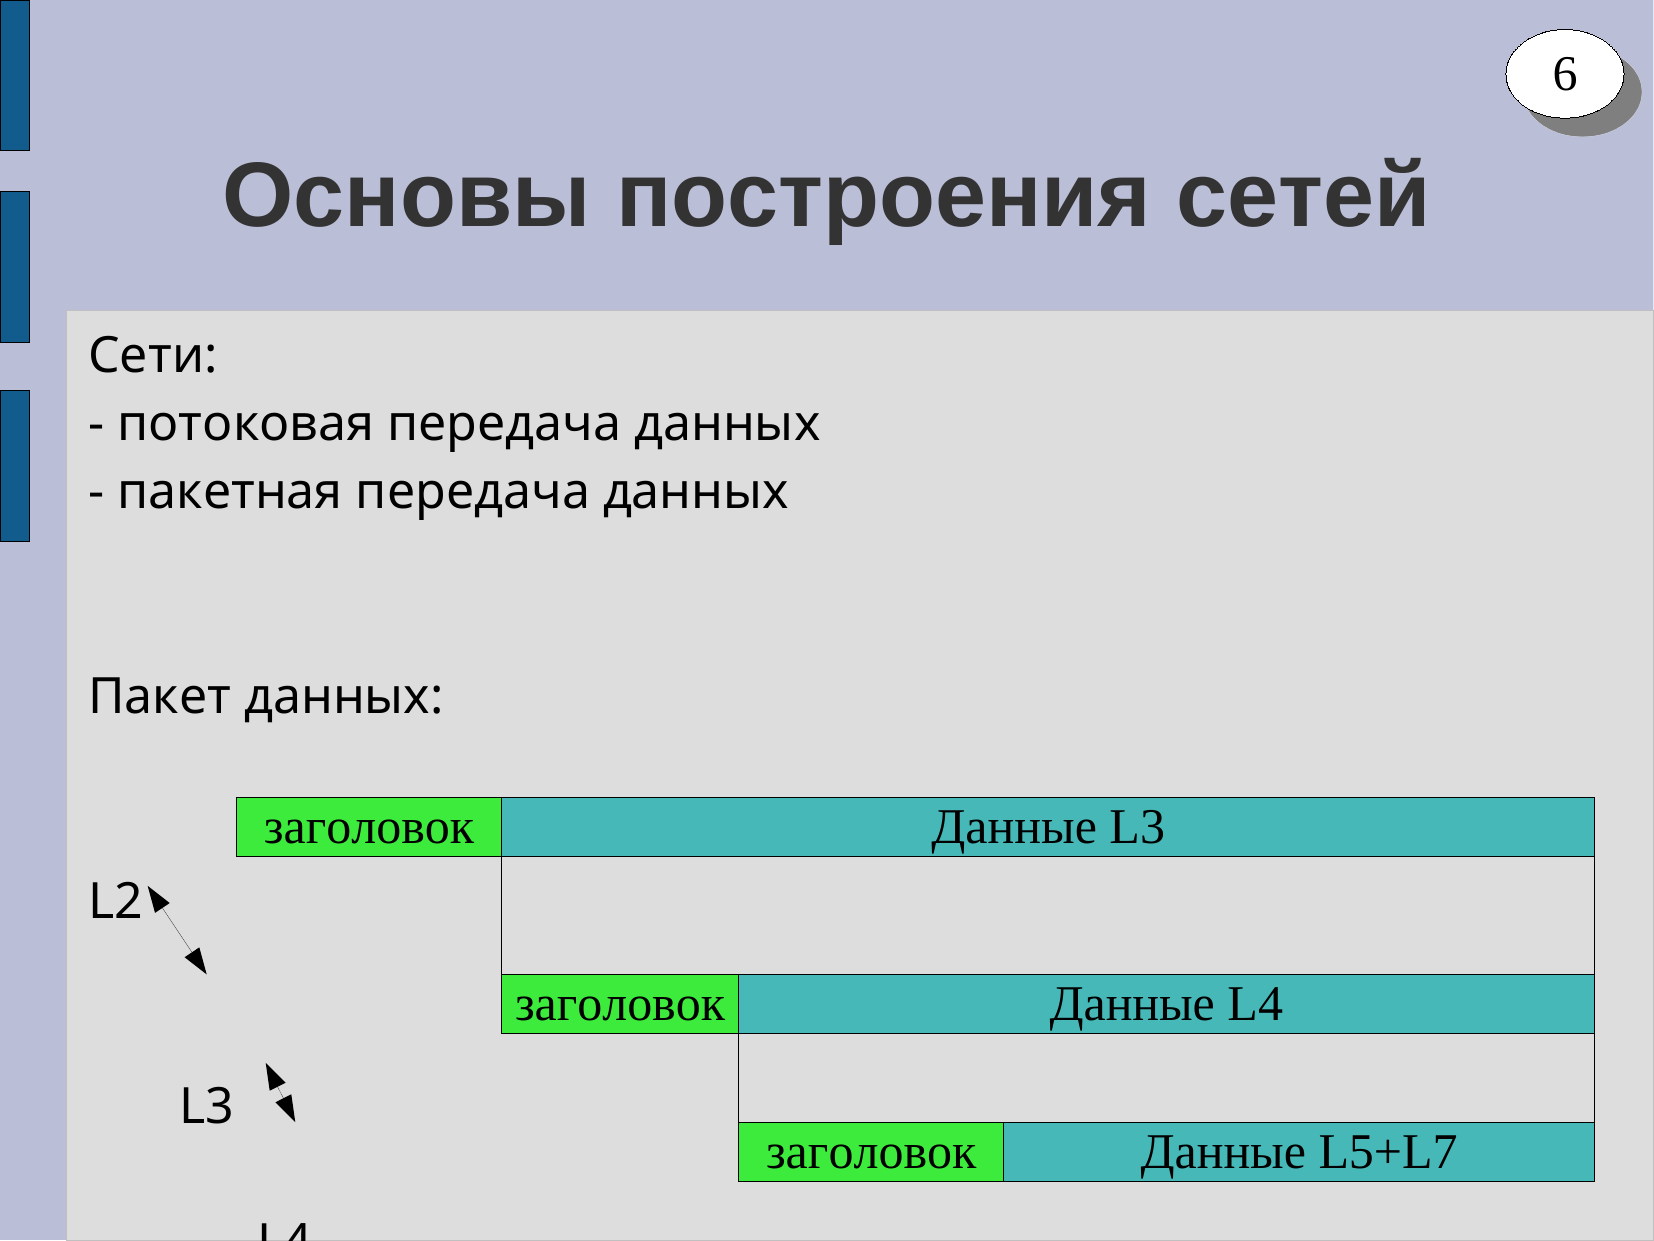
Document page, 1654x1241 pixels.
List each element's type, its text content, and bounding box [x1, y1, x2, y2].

text_box Сети: - потоковая передача данных - пакетная передача данных Пакет данных: L2 L3 L4 [88, 318, 1654, 1231]
text_box заголовок [236, 797, 502, 857]
text_box заголовок [738, 1122, 1004, 1182]
text_box заголовок [501, 974, 739, 1034]
text_box Данные L3 [502, 797, 1595, 857]
text_box 6 [1505, 29, 1625, 119]
title Основы построения сетей [121, 91, 1534, 299]
text_box Данные L4 [739, 974, 1595, 1034]
text_box Данные L5+L7 [1004, 1122, 1595, 1182]
